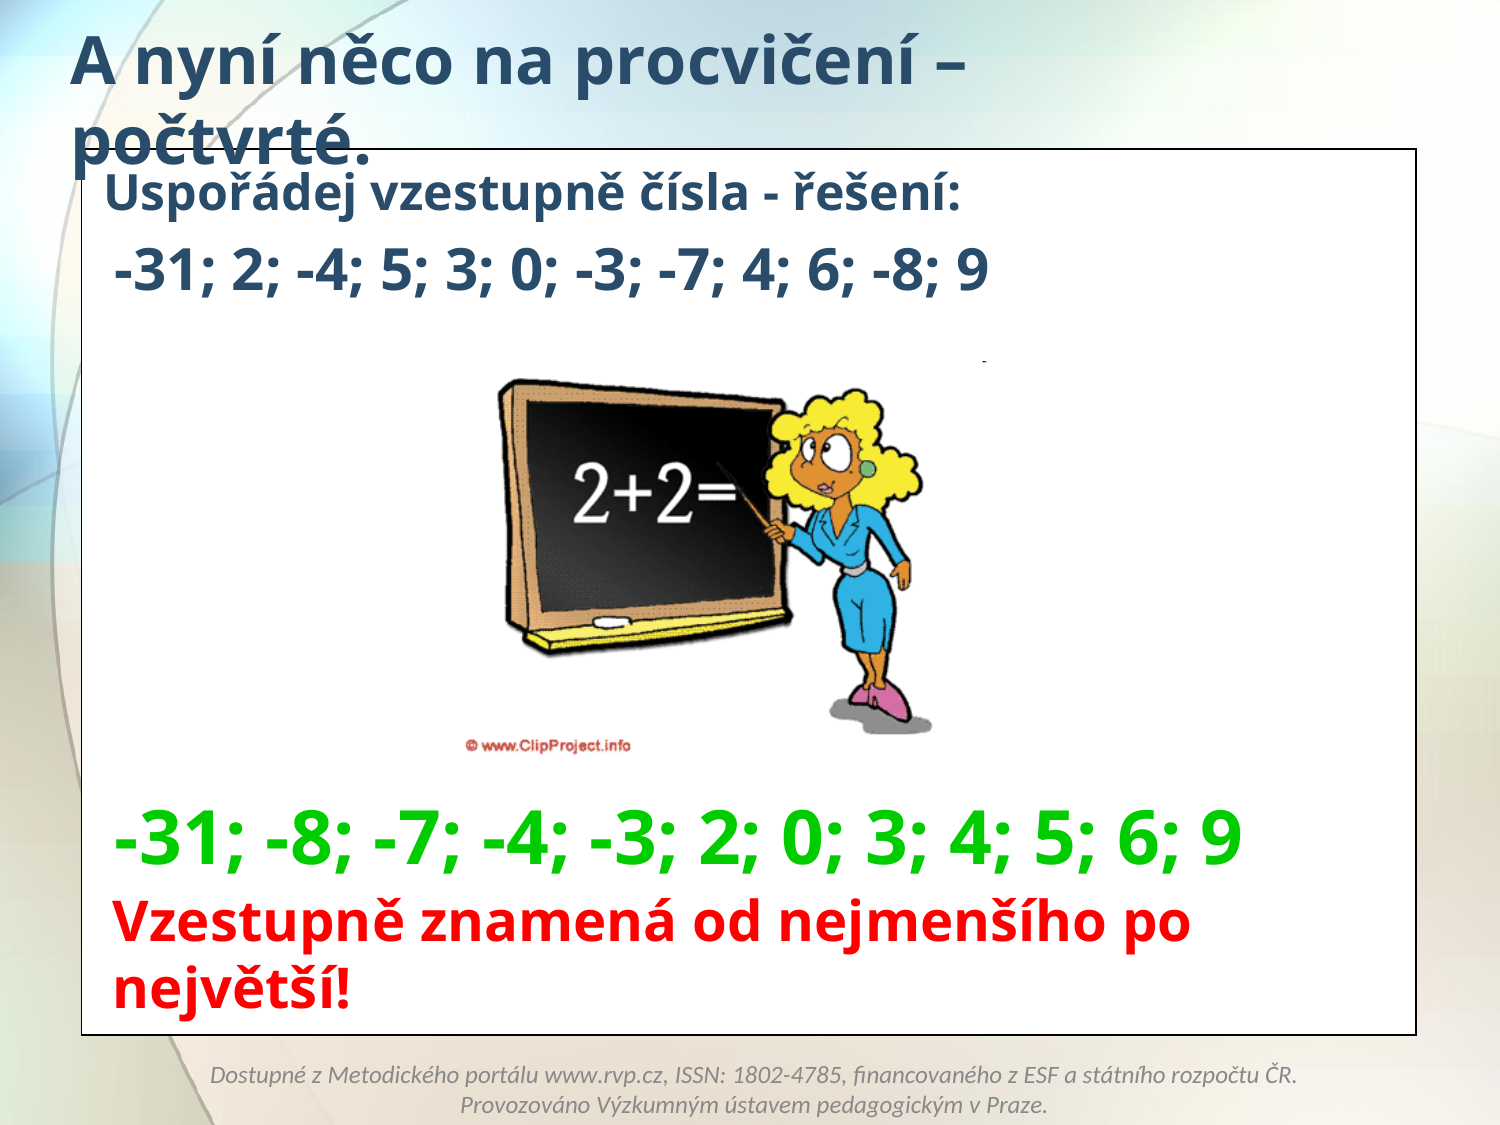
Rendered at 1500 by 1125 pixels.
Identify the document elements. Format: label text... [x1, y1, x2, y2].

text_box [166, 148, 195, 160]
text_box -31; -8; -7; -4; -3; 2; 0; 3; 4; 5; 6; 9 [100, 774, 1438, 894]
text_box Uspořádej vzestupně čísla - řešení: [88, 160, 1199, 220]
text_box Vzestupně znamená od nejmenšího po největší! [98, 893, 1436, 1012]
text_box [85, 148, 99, 157]
text_box A nyní něco na procvičení – počtvrté. [55, 66, 1294, 131]
picture [0, 0, 1500, 1125]
text_box [326, 148, 1417, 208]
text_box [269, 148, 293, 160]
text_box [203, 148, 228, 160]
text_box [301, 148, 321, 160]
text_box [146, 148, 160, 160]
text_box [242, 148, 259, 160]
text_box [125, 148, 140, 157]
text_box -31; 2; -4; 5; 3; 0; -3; -7; 4; 6; -8; 9 [100, 208, 1438, 327]
text_box [81, 160, 1417, 1035]
text_box [106, 148, 120, 160]
